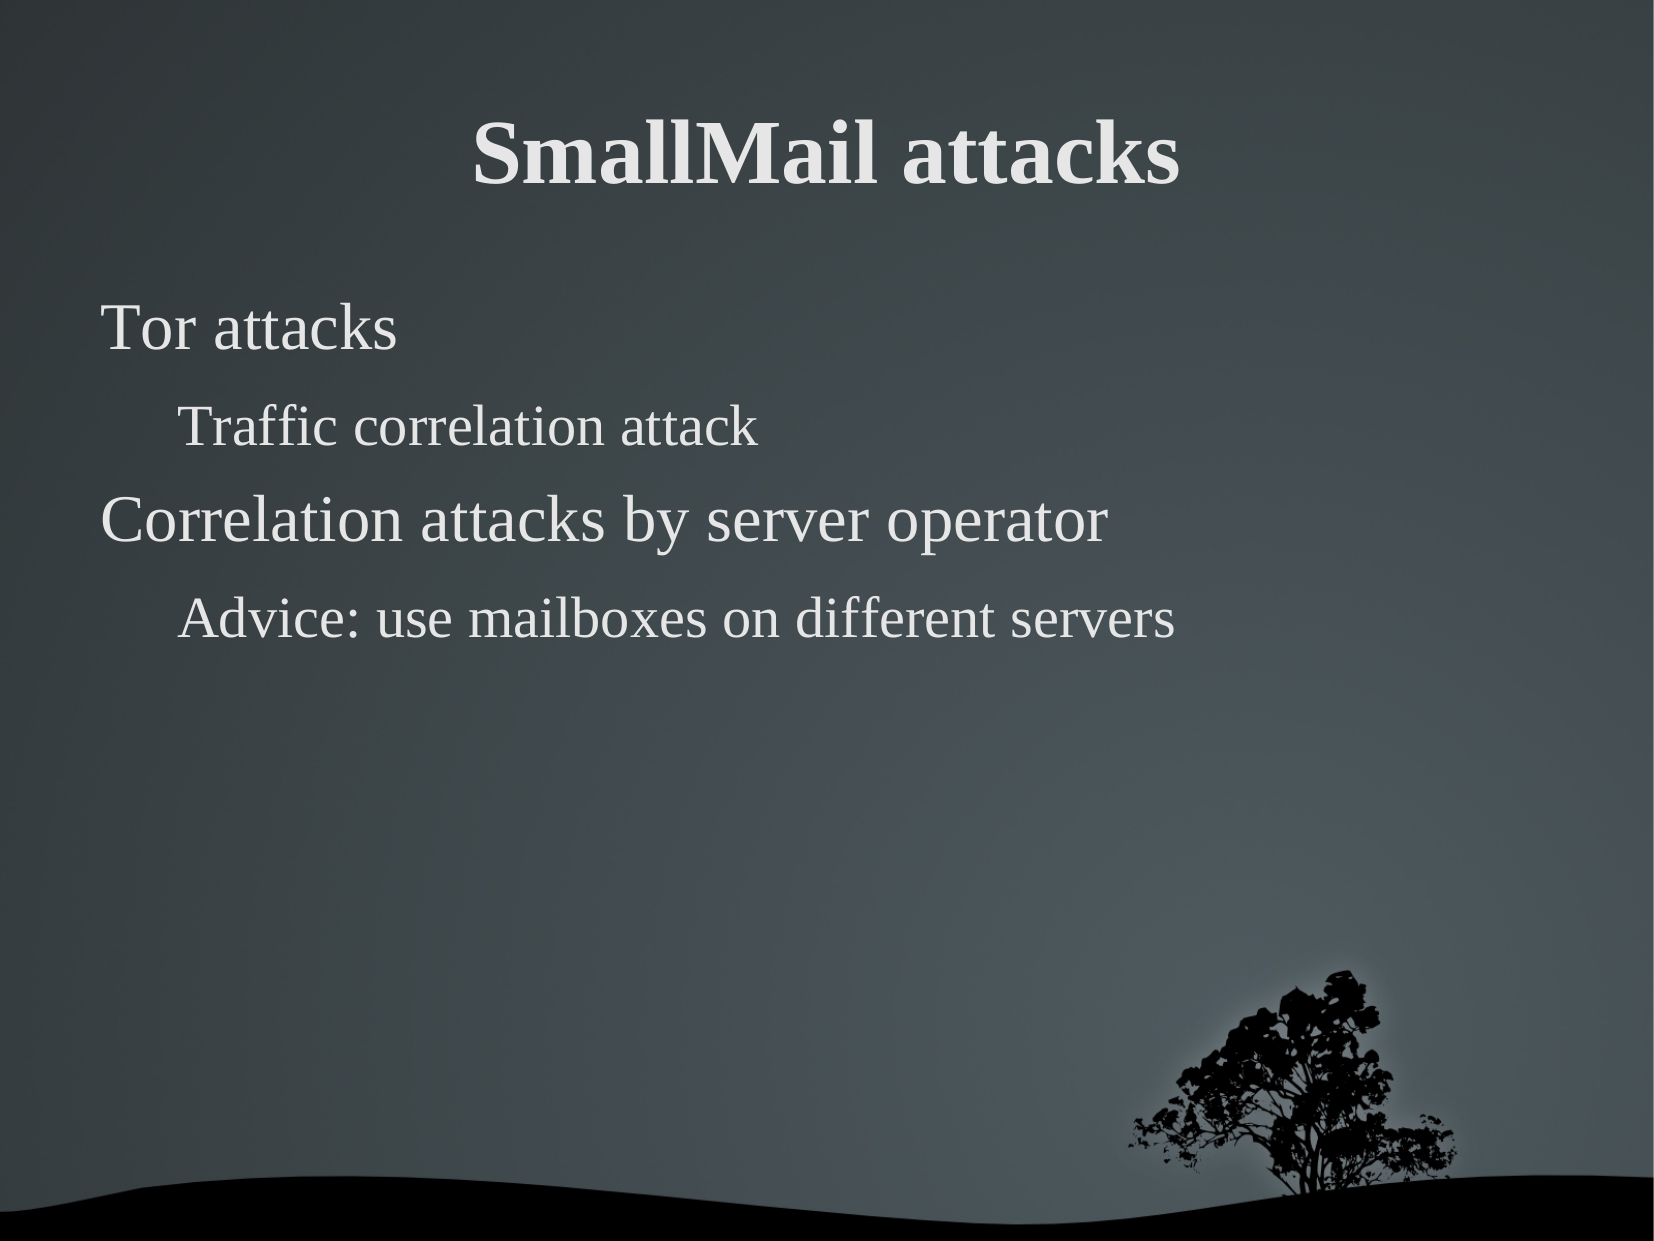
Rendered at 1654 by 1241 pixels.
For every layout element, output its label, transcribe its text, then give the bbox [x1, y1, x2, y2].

title SmallMail attacks [82, 56, 1571, 250]
picture [0, 0, 1654, 1241]
list Tor attacks Traffic correlation attack Correlation attacks by server operator Advice: use mailboxes on different servers [82, 290, 1571, 1094]
